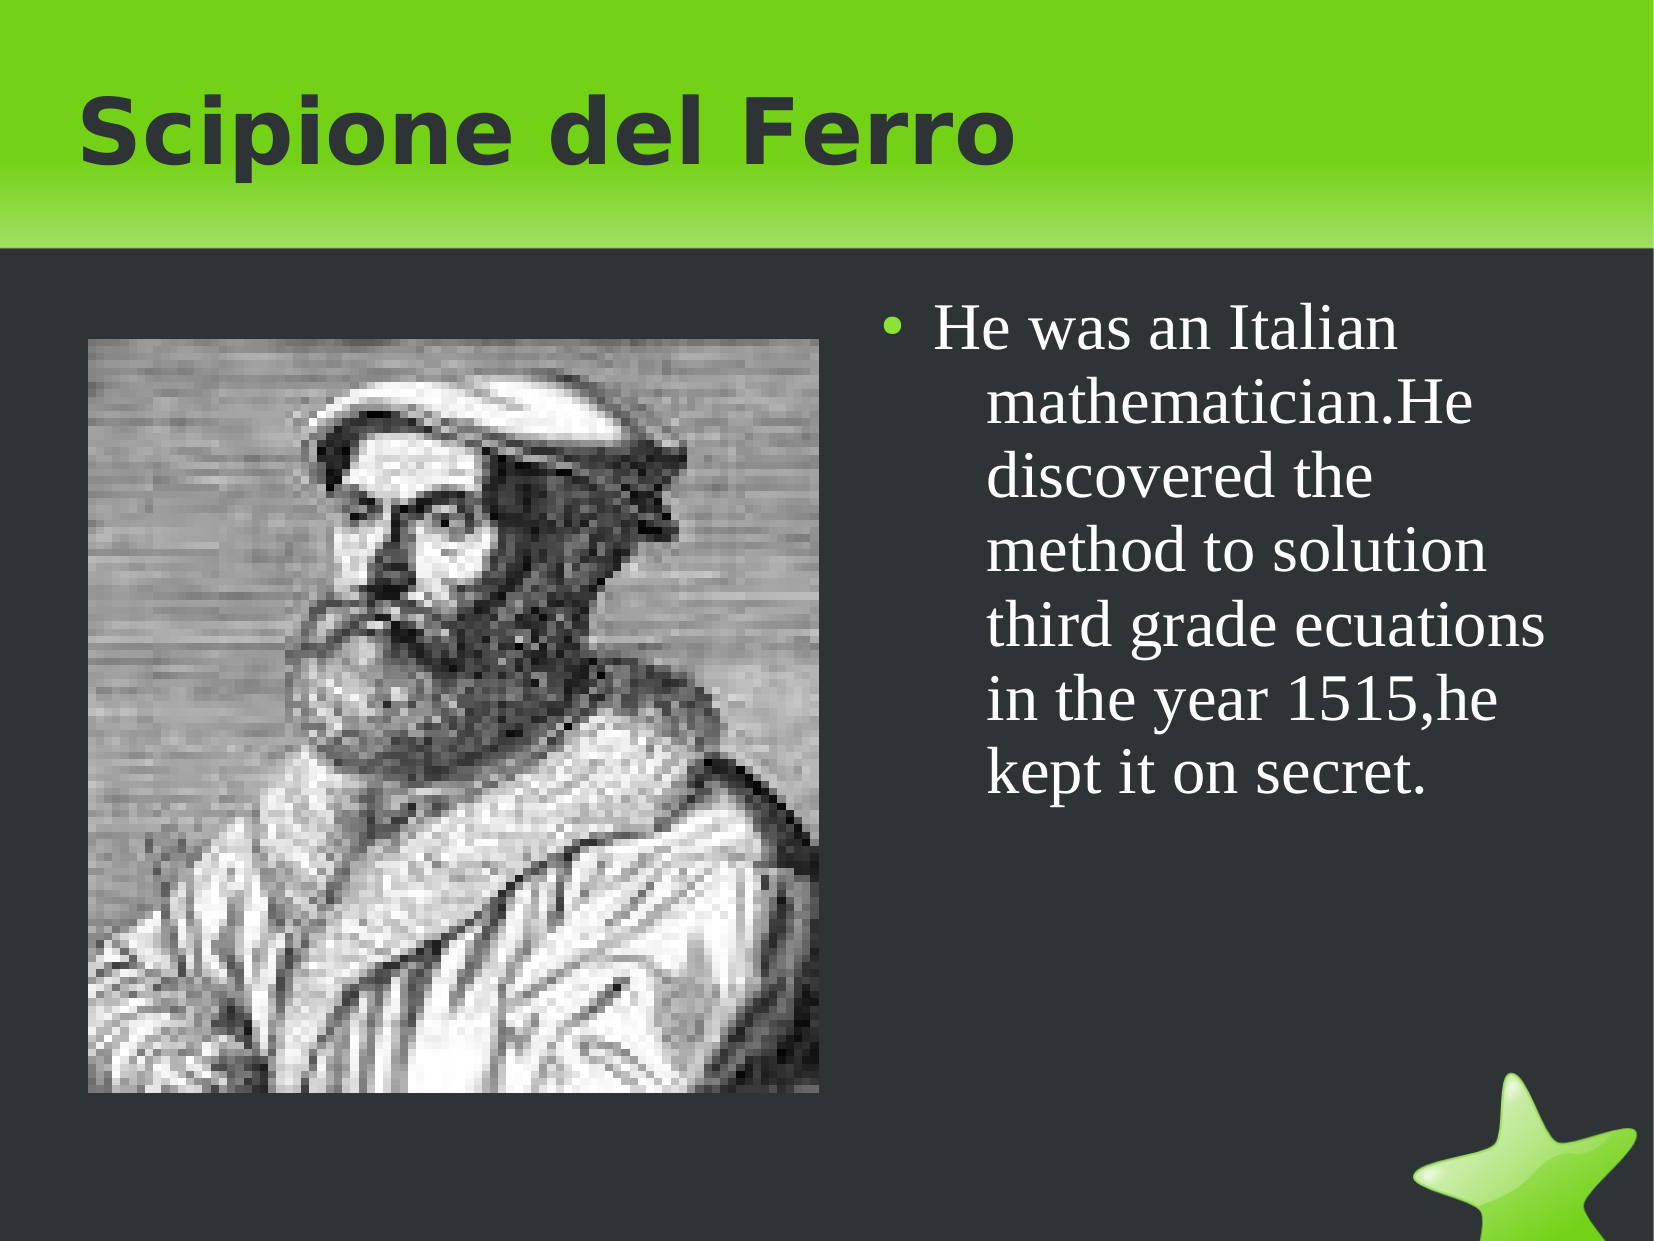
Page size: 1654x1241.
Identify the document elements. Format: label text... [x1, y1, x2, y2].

list He was an Italian mathematician.He discovered the method to solution third grade ecuations in the year 1515,he kept it on secret. [845, 290, 1572, 1094]
picture [0, 0, 1654, 1241]
title Scipione del Ferro [76, 36, 1565, 229]
